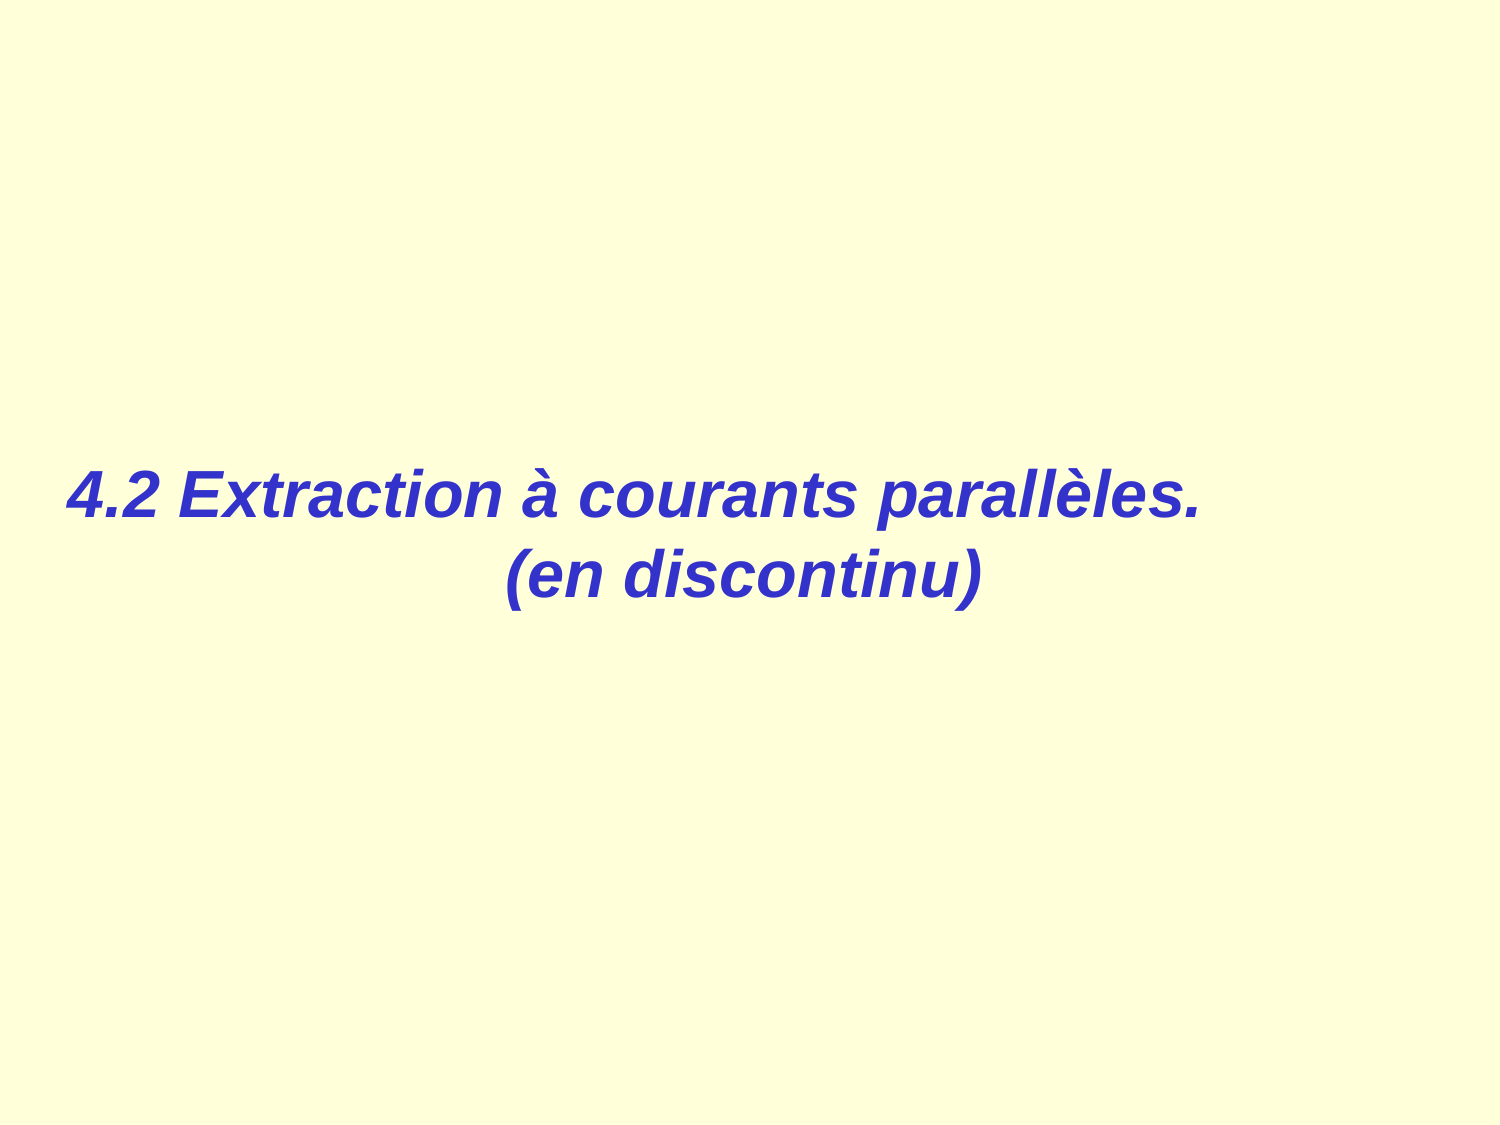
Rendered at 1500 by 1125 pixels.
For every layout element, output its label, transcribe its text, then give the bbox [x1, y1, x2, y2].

text_box 4.2 Extraction à courants parallèles. (en discontinu) [53, 442, 1436, 619]
